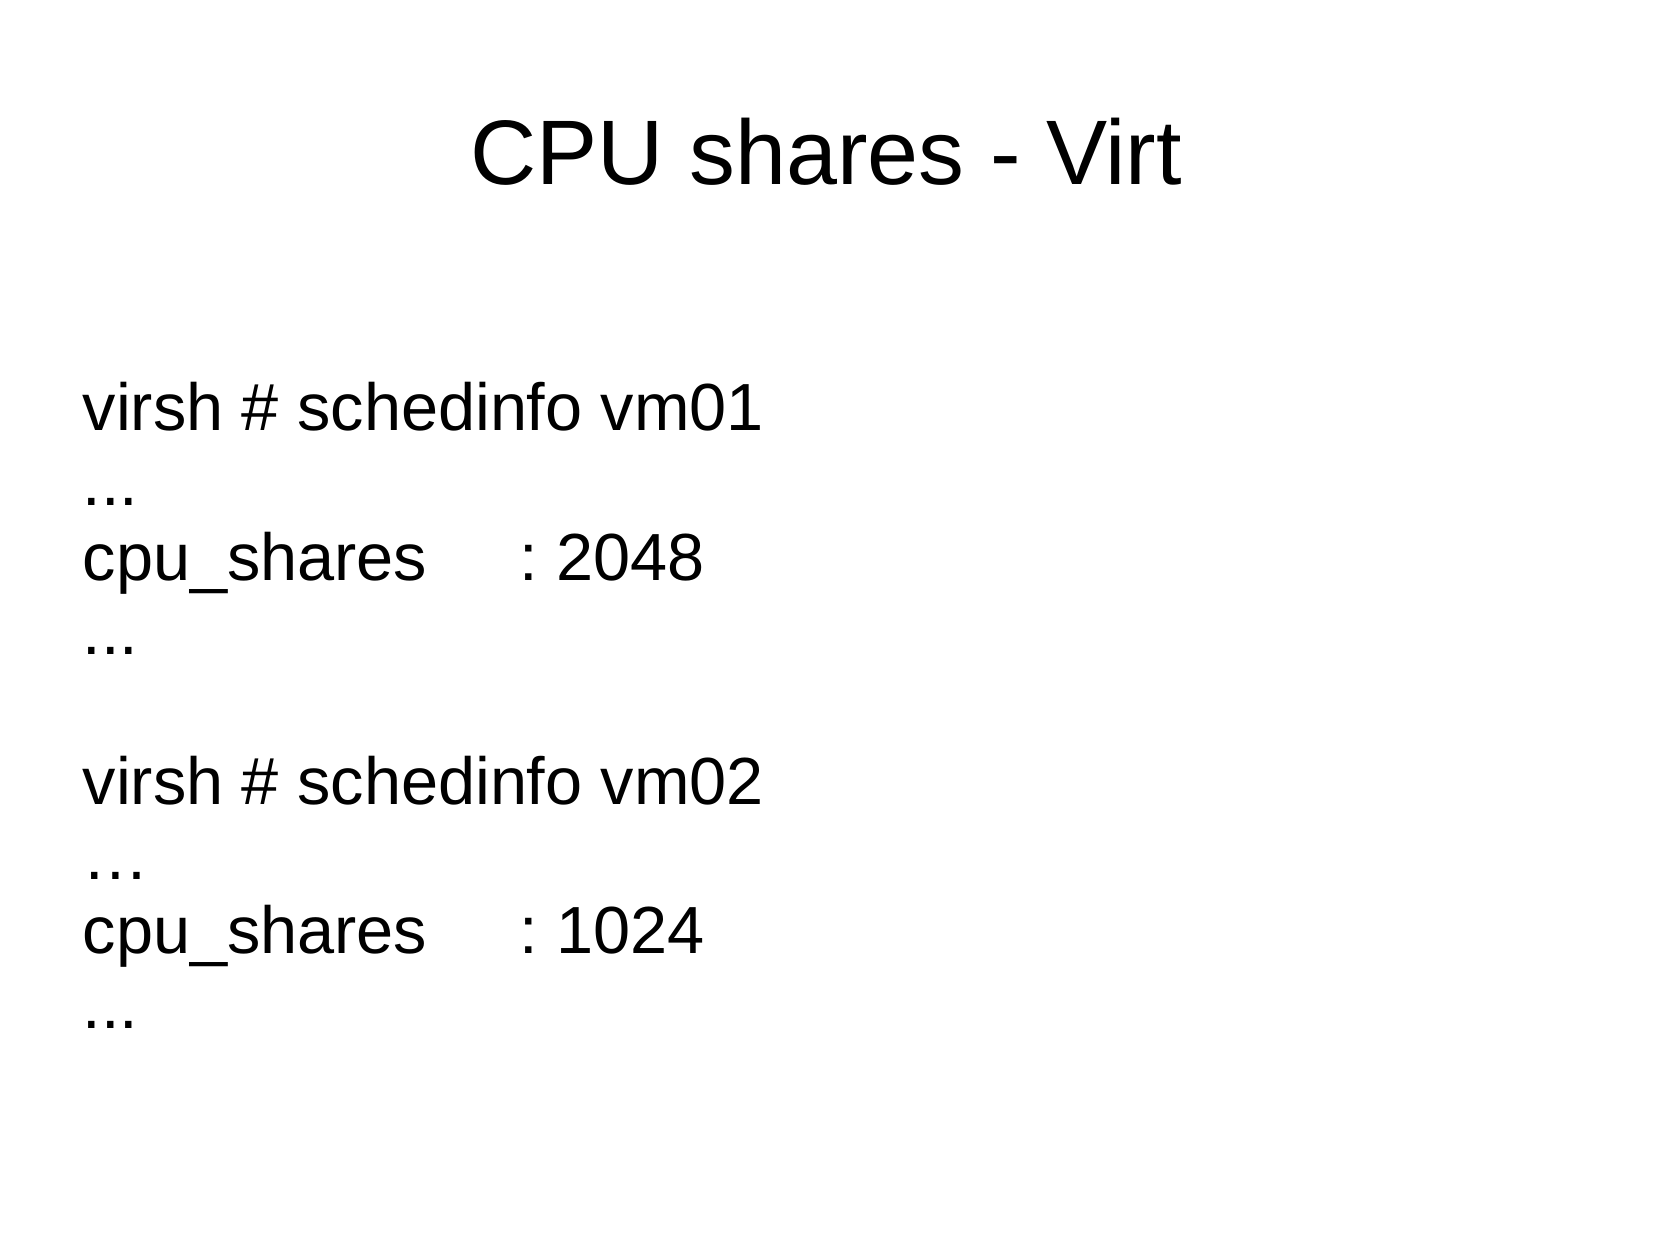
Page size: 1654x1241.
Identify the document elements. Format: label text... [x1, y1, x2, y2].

subtitle virsh # schedinfo vm01 ... cpu_shares : 2048 ... virsh # schedinfo vm02 … cpu_shares : 1024 ... [82, 226, 1571, 1187]
title CPU shares - Virt [82, 49, 1571, 226]
